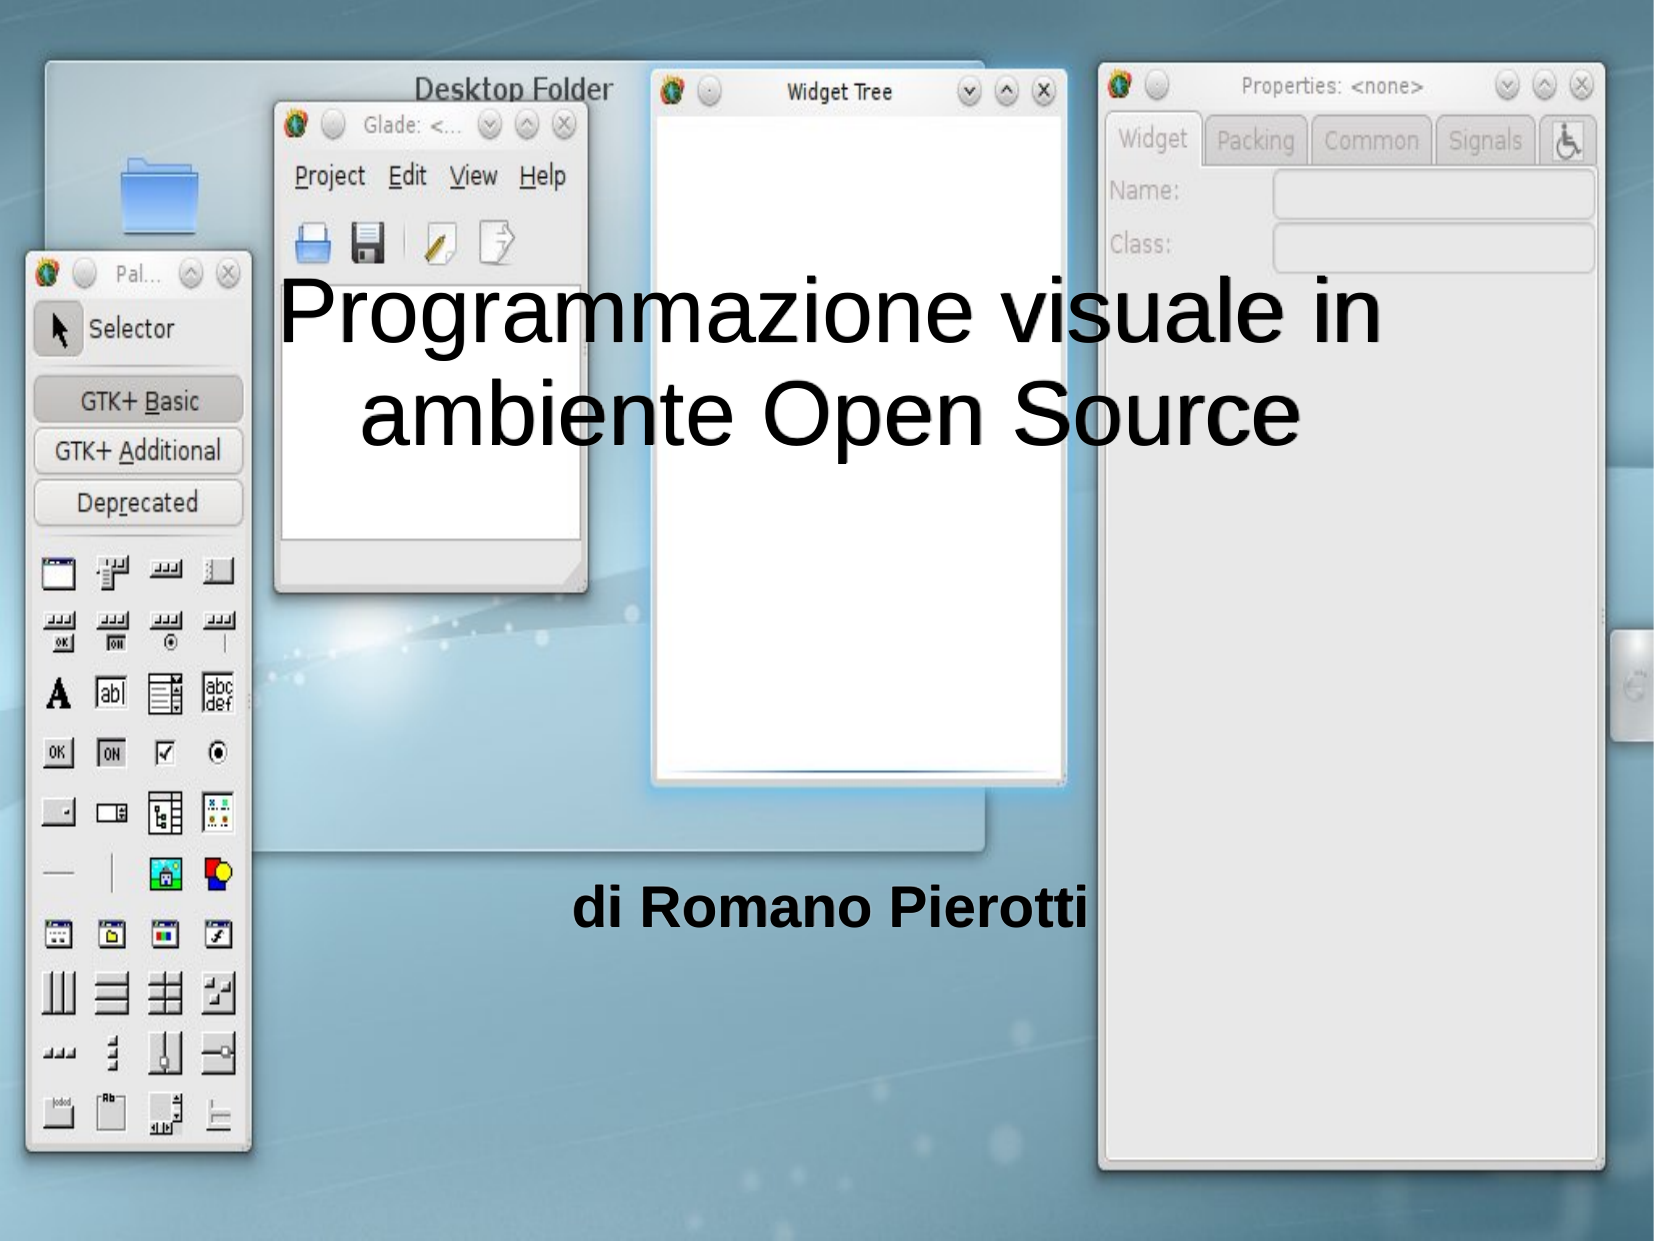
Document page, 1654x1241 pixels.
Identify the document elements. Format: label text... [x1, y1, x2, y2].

picture [0, 0, 1654, 1241]
title Programmazione visuale in ambiente Open Source di Romano Pierotti [86, 37, 1576, 1163]
